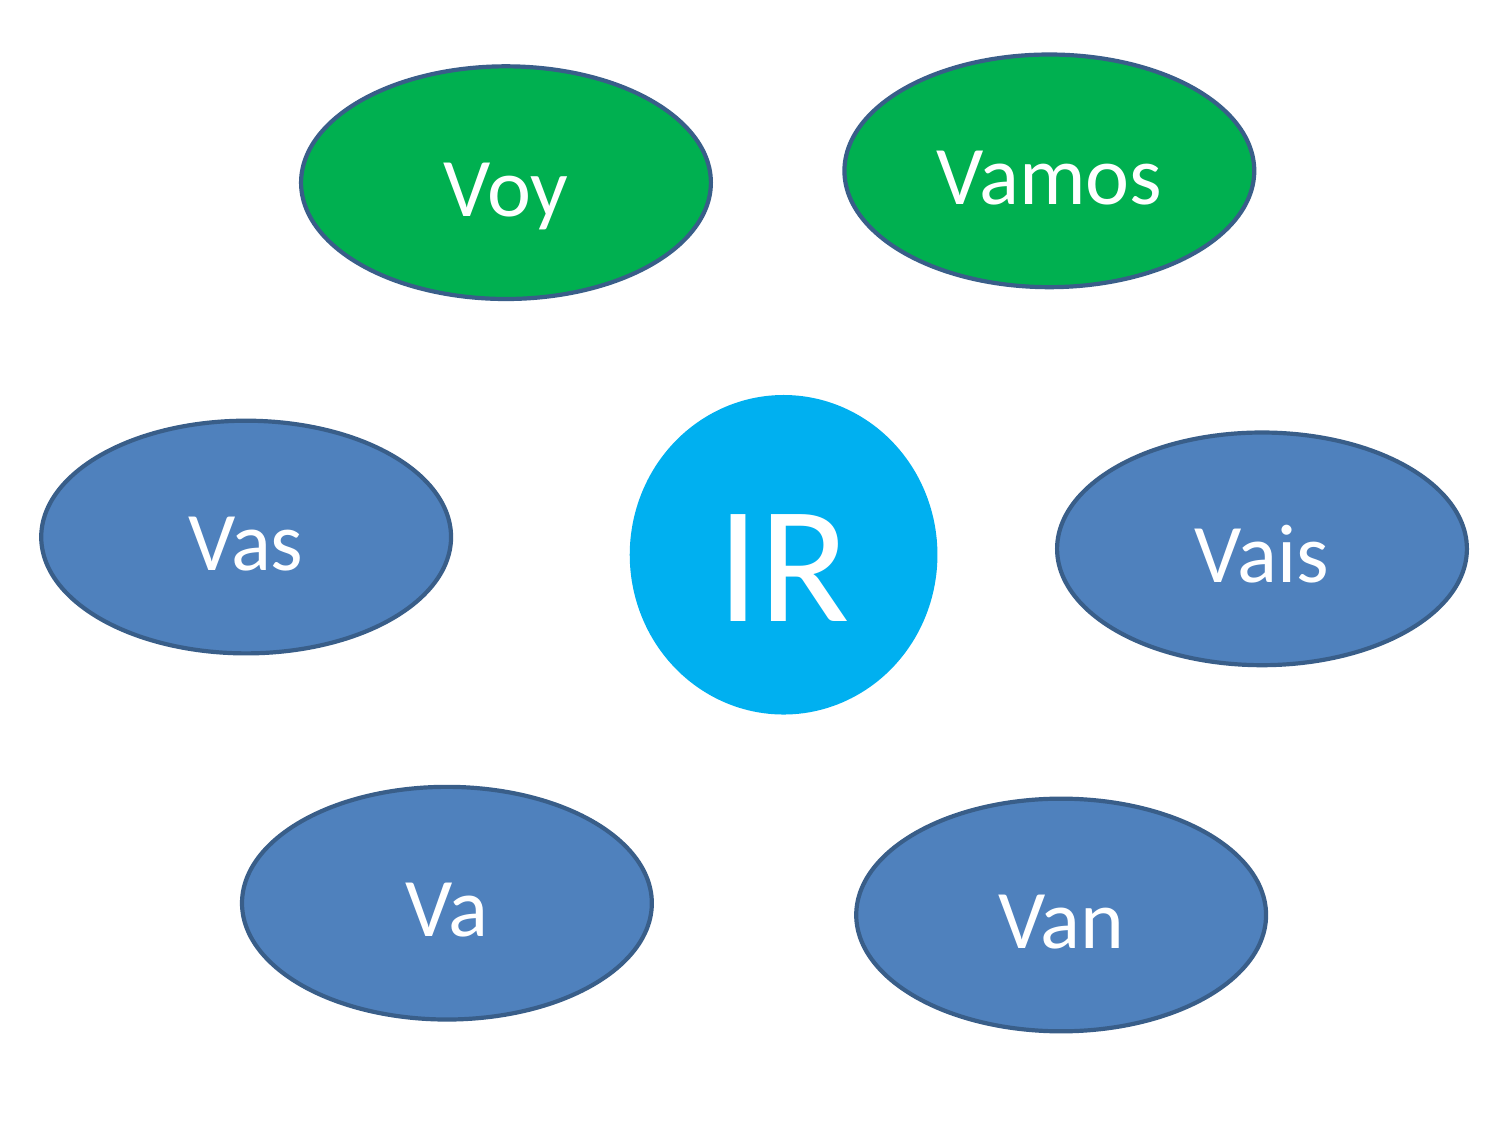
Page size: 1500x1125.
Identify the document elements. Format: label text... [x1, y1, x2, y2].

text_box Va [242, 786, 652, 1020]
text_box Vais [1057, 432, 1467, 666]
text_box Voy [301, 66, 711, 299]
text_box Vamos [844, 54, 1255, 288]
text_box Vas [41, 420, 452, 654]
text_box IR [631, 397, 936, 713]
text_box Van [856, 798, 1267, 1032]
